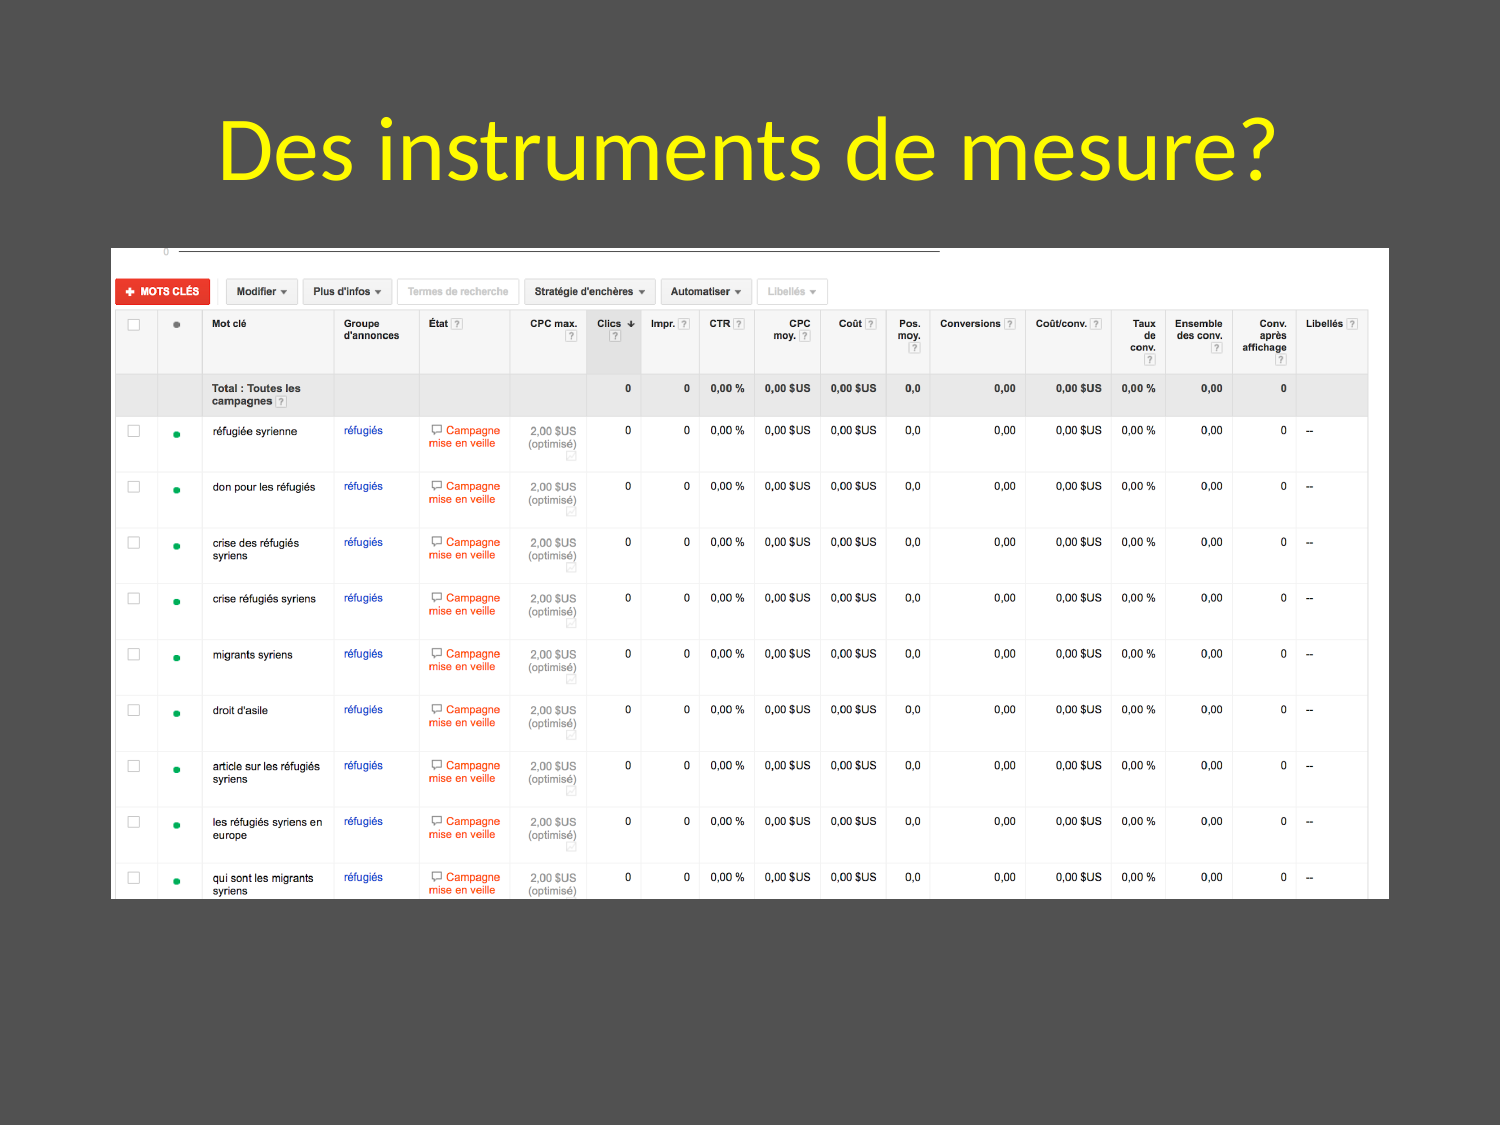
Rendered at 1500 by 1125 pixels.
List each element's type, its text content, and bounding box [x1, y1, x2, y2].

picture [111, 248, 1389, 899]
title Des instruments de mesure? [112, 24, 1388, 248]
